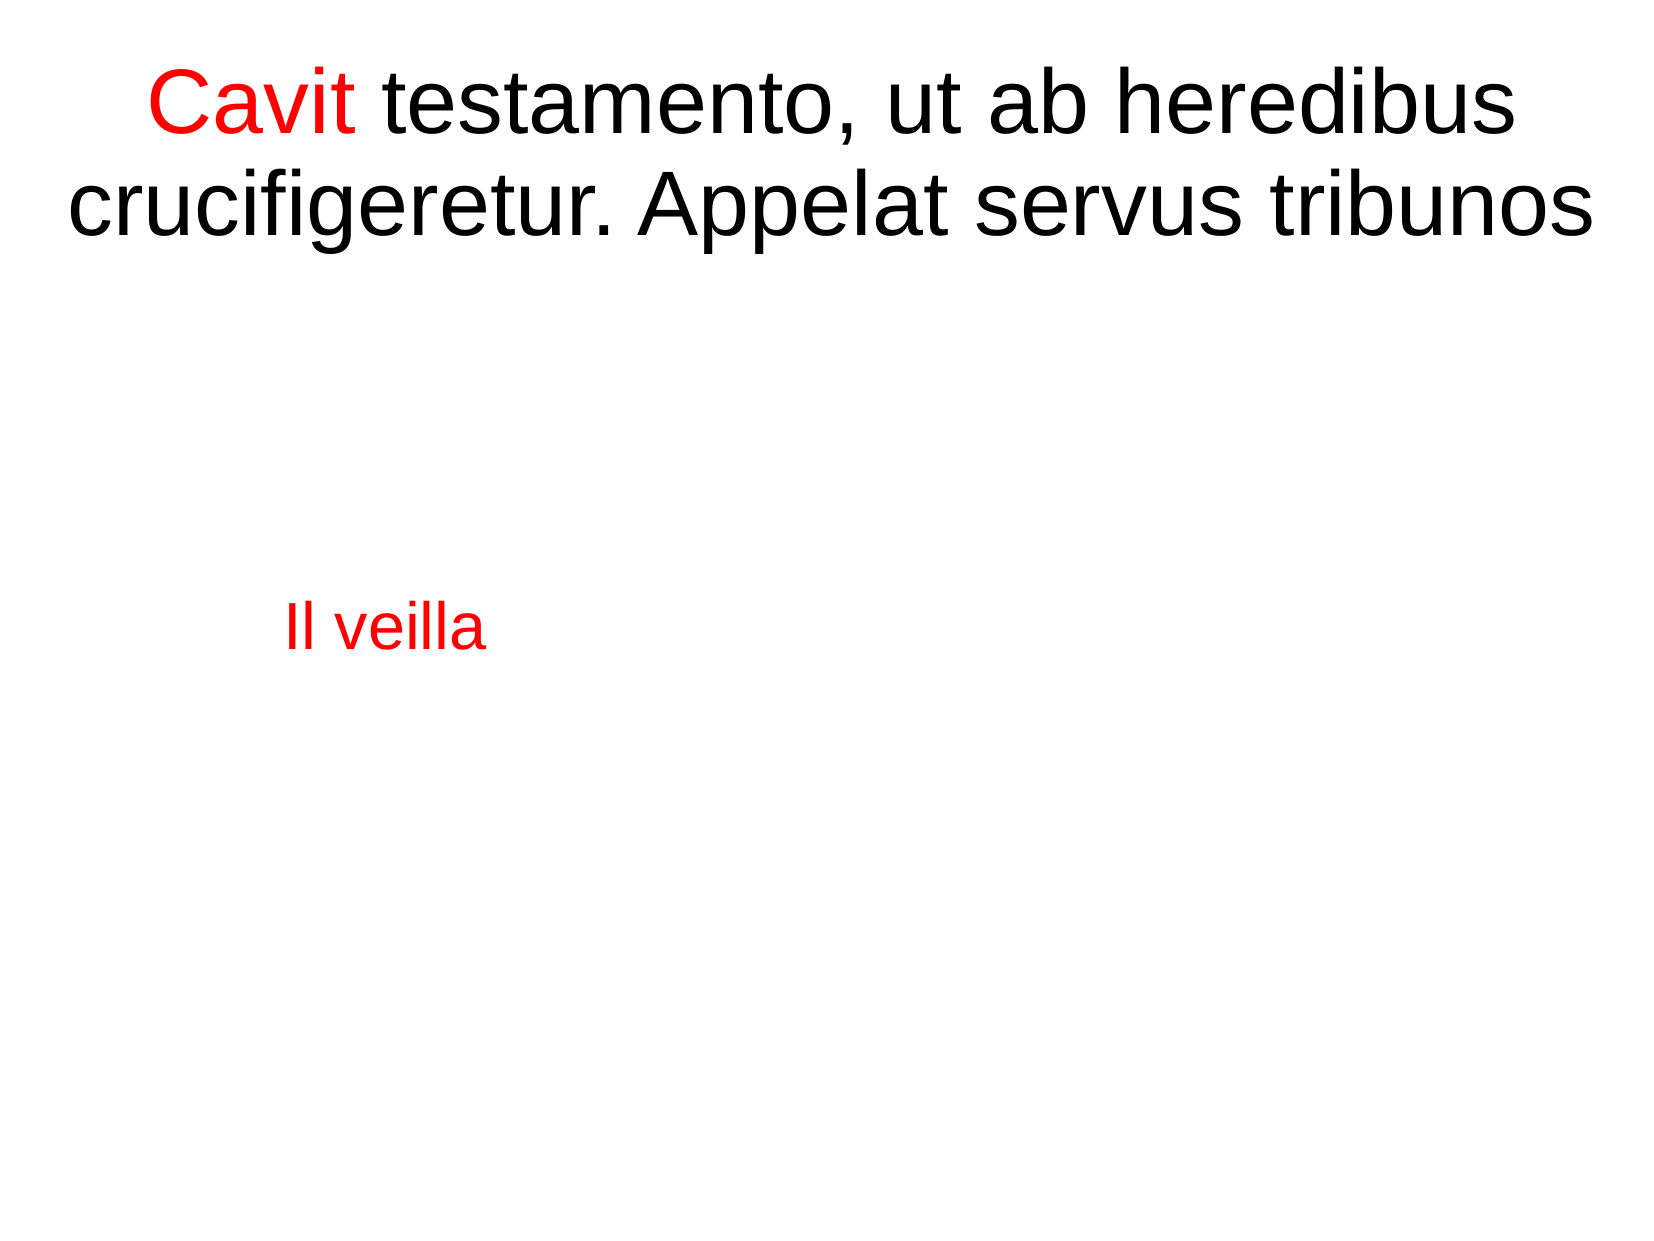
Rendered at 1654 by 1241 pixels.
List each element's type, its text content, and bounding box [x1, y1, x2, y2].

title Cavit testamento, ut ab heredibus crucifigeretur. Appelat servus tribunos [59, 0, 1607, 307]
list Il veilla [82, 290, 1571, 1010]
